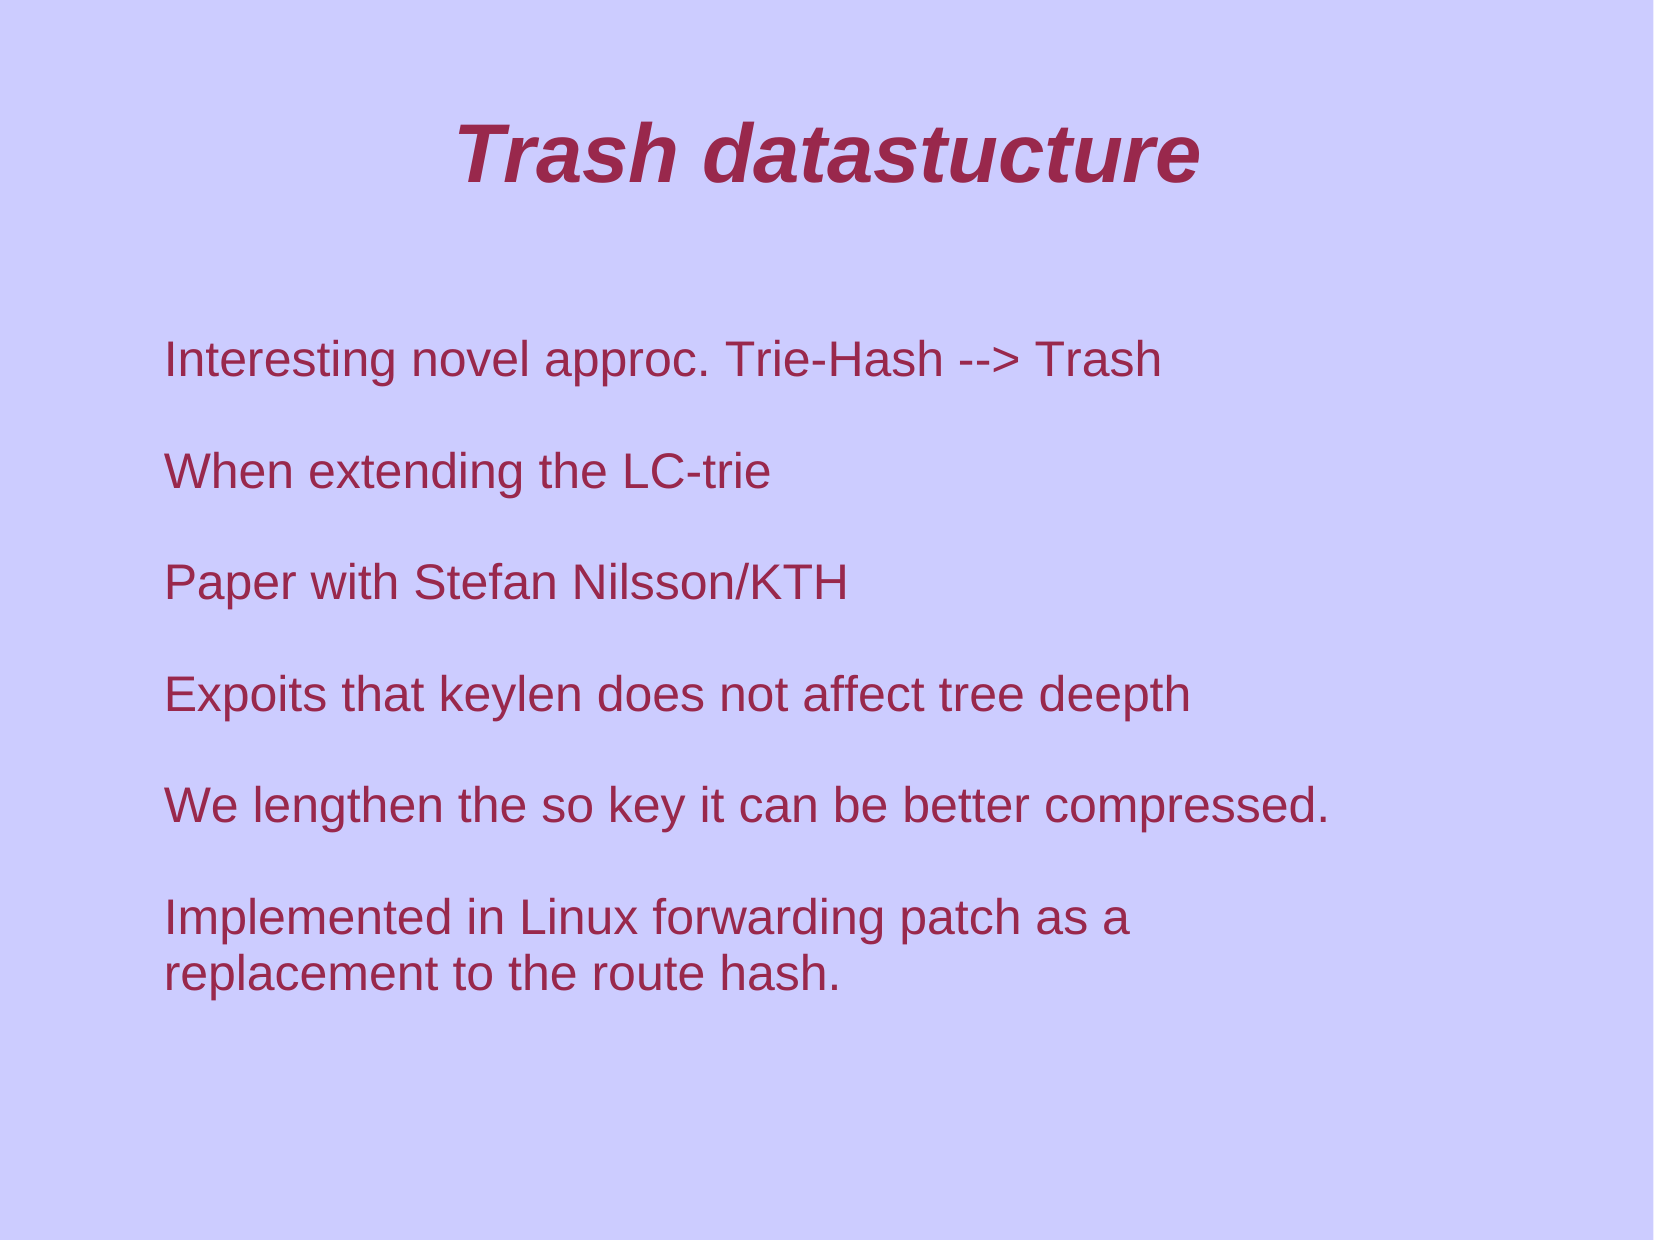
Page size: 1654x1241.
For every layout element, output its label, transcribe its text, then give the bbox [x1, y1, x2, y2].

subtitle Interesting novel approc. Trie-Hash --> Trash When extending the LC-trie Paper with Stefan Nilsson/KTH Expoits that keylen does not affect tree deepth We lengthen the so key it can be better compressed. Implemented in Linux forwarding patch as a replacement to the route hash. [128, 289, 1510, 1099]
title Trash datastucture [121, 49, 1534, 257]
